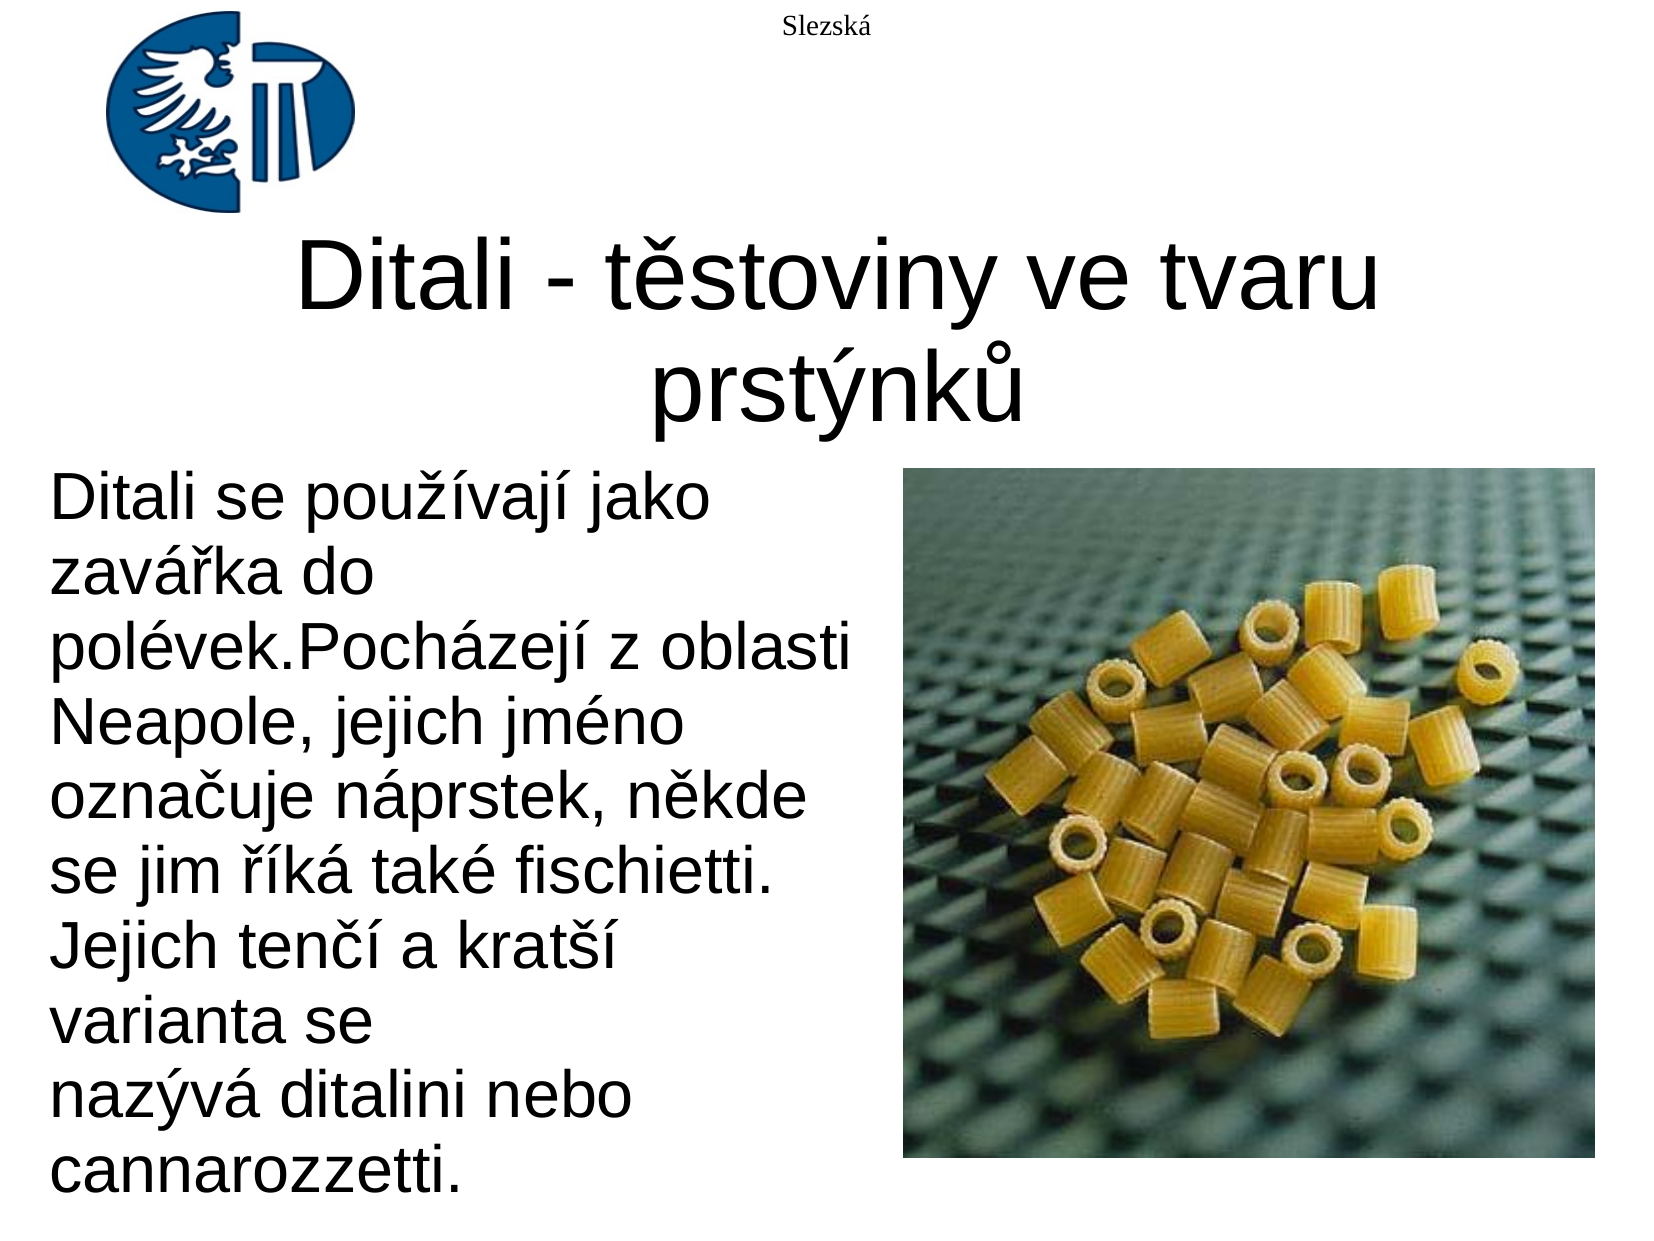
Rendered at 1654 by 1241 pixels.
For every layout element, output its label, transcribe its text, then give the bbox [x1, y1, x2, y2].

picture [903, 468, 1595, 1158]
title Ditali - těstoviny ve tvaru prstýnků [94, 165, 1583, 497]
picture [106, 11, 355, 165]
text_box Ditali se používají jako zavářka do polévek.Pocházejí z oblasti Neapole, jejich jméno označuje náprstek, někde se jim říká také fischietti. Jejich tenčí a kratší varianta se nazývá ditalini nebo cannarozzetti. [49, 460, 875, 1241]
